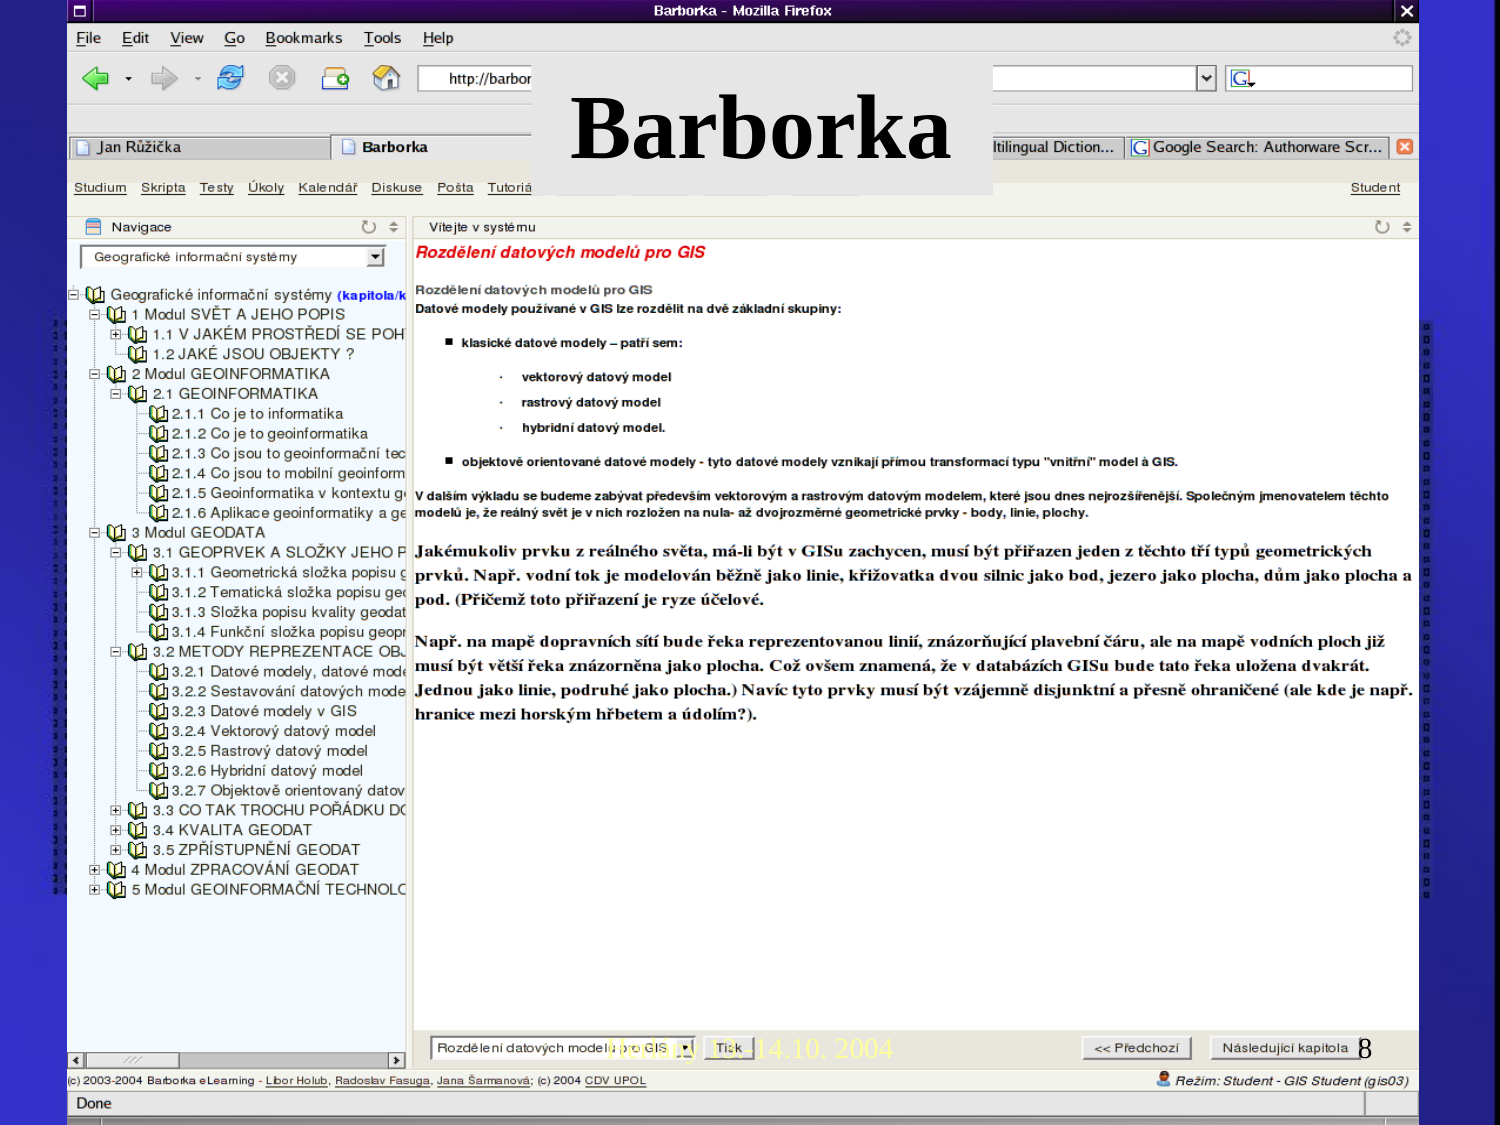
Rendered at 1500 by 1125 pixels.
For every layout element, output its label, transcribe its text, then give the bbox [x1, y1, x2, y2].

text_box Herlány 13.-14.10. 2004 [512, 1024, 988, 1073]
text_box <číslo> [1074, 1024, 1388, 1073]
title Barborka [531, 60, 993, 196]
picture [0, 0, 1500, 1125]
